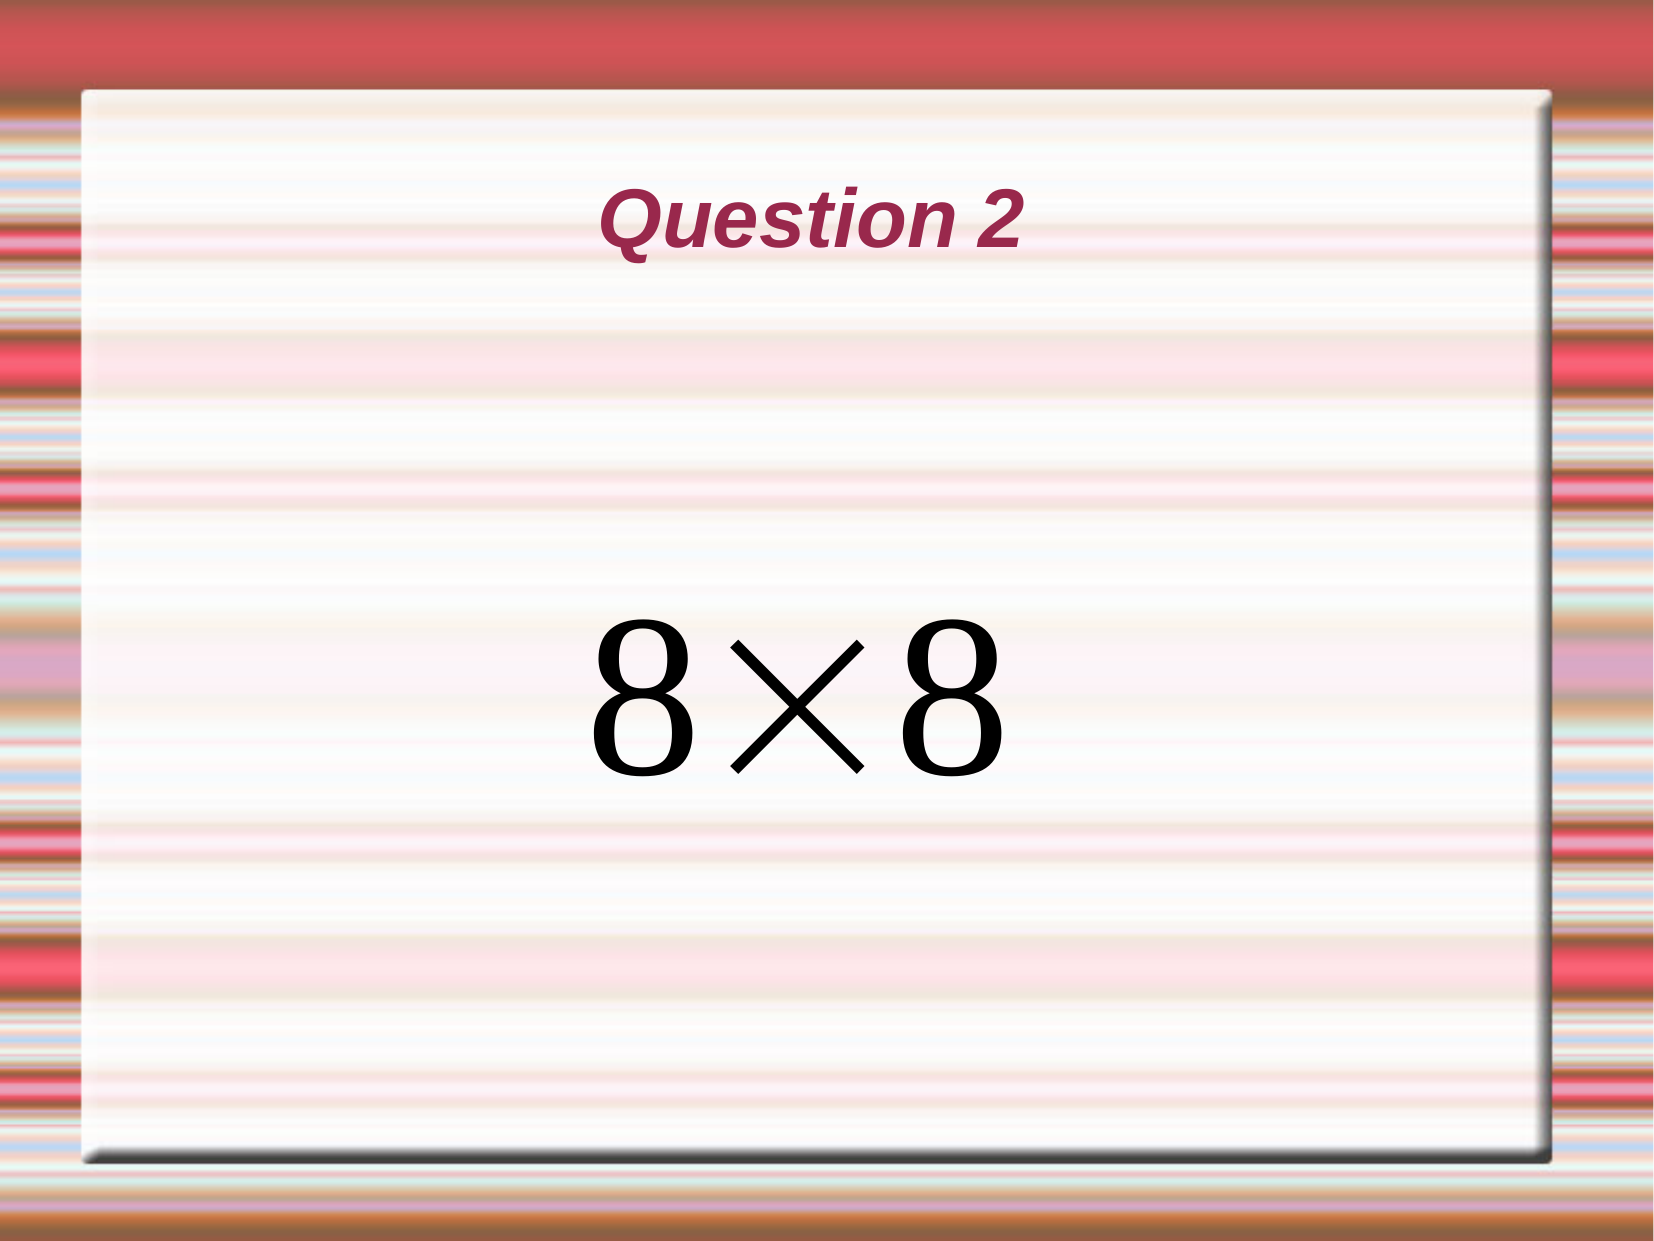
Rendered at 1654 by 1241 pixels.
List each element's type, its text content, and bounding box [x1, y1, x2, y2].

title Question 2 [88, 114, 1534, 322]
picture [0, 0, 1654, 1241]
chart [578, 566, 1018, 825]
